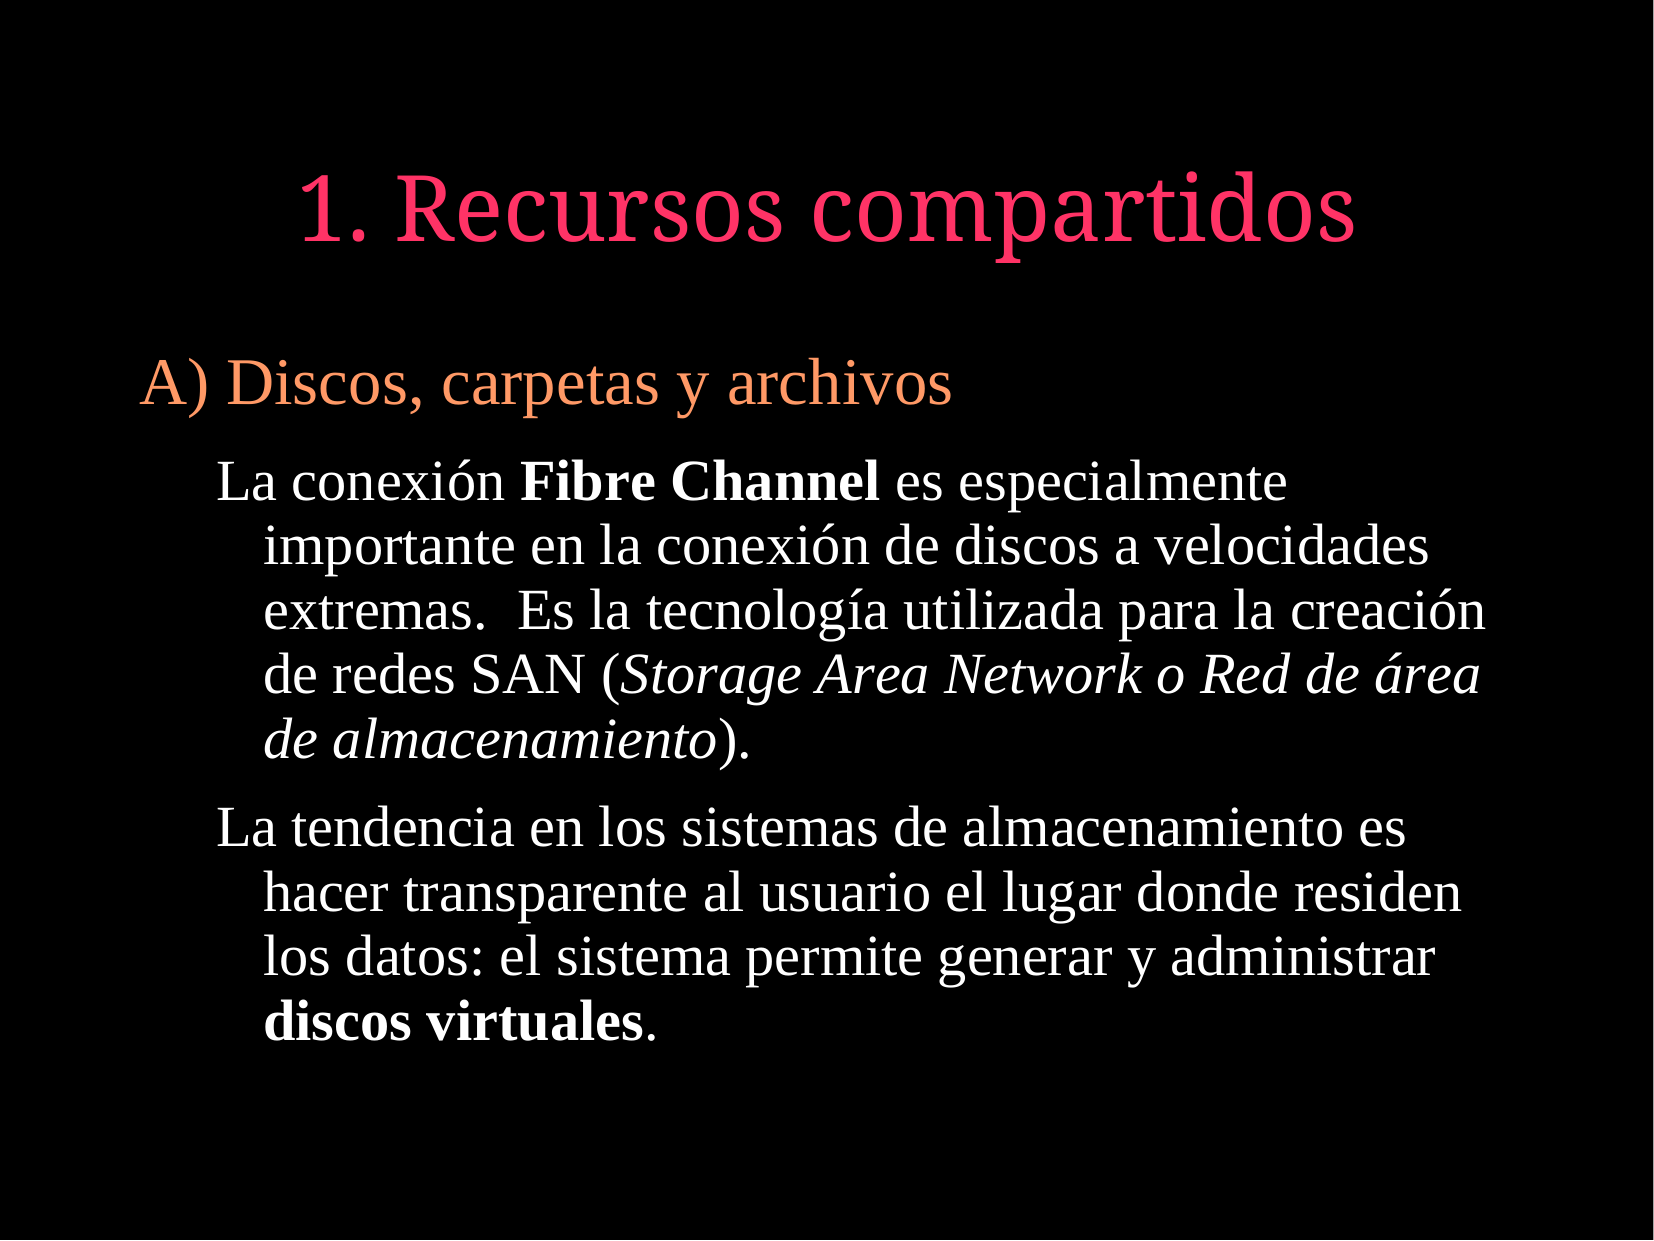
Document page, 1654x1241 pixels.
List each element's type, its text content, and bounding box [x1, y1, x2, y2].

title 1. Recursos compartidos [121, 102, 1534, 311]
list A) Discos, carpetas y archivos La conexión Fibre Channel es especialmente importante en la conexión de discos a velocidades extremas. Es la tecnología utilizada para la creación de redes SAN (Storage Area Network o Red de área de almacenamiento). La tendencia en los sistemas de almacenamiento es hacer transparente al usuario el lugar donde residen los datos: el sistema permite generar y administrar discos virtuales. [121, 344, 1534, 1127]
